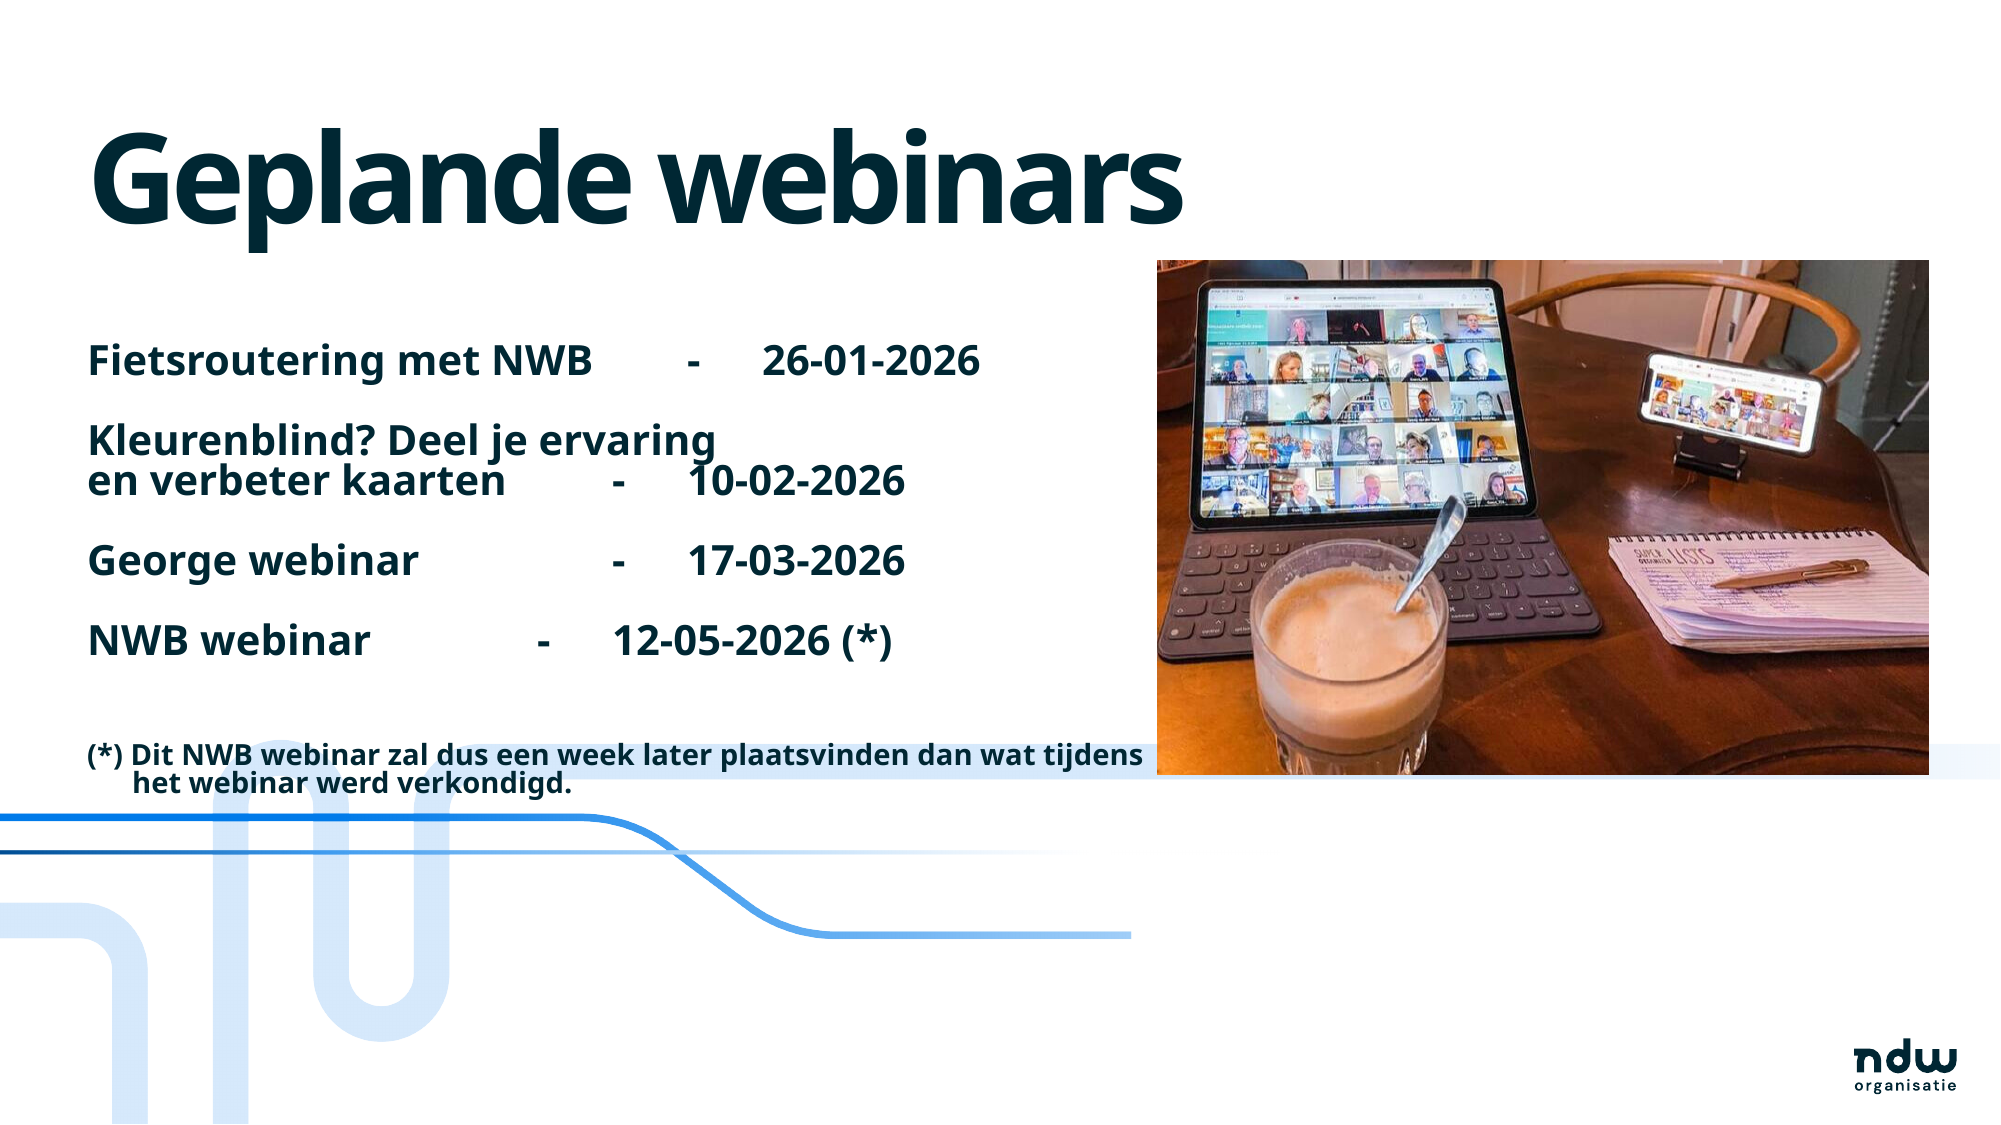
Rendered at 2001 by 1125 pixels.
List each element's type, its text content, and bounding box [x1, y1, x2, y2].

picture [1157, 261, 1929, 775]
title Geplande webinars Fietsroutering met NWB - 26-01-2026 Kleurenblind? Deel je ervaring en verbeter kaarten - 10-02-2026 George webinar - 17-03-2026 NWB webinar - 12-05-2026 (*) (*) Dit NWB webinar zal dus een week later plaatsvinden dan wat tijdens het webinar werd verkondigd. [71, 120, 1235, 715]
